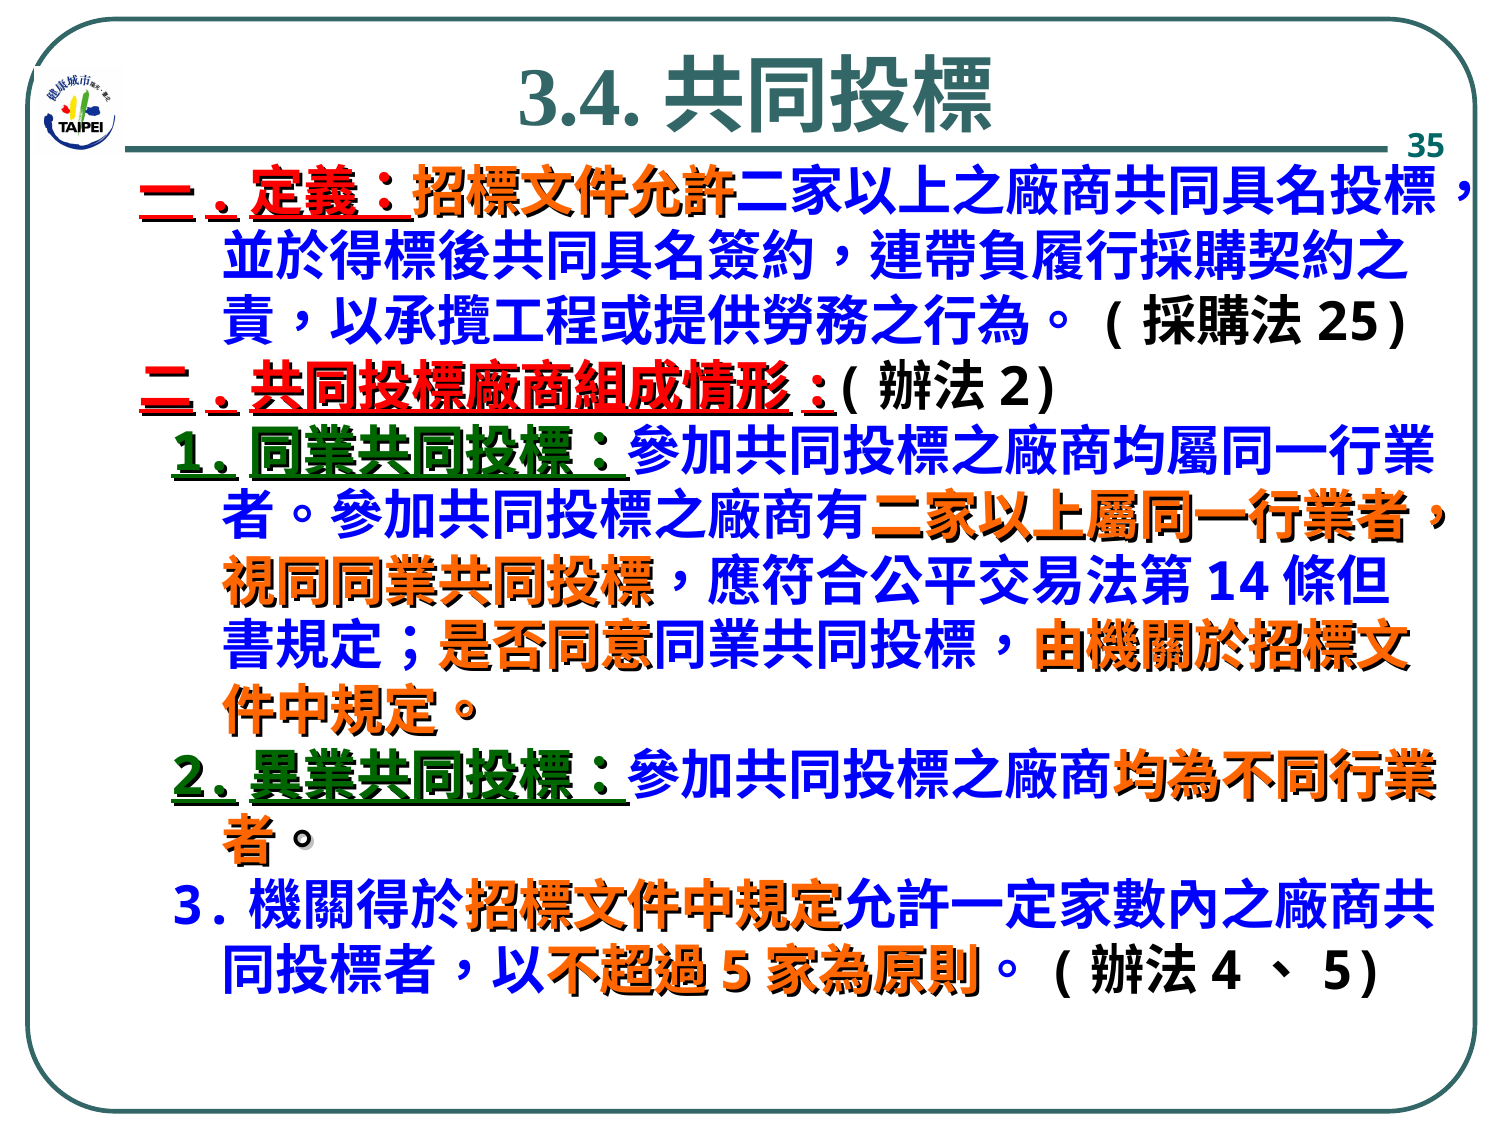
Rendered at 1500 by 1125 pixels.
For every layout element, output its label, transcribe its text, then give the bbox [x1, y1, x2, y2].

title 3.4.共同投標 [125, 31, 1388, 148]
list 一.定義：招標文件允許二家以上之廠商共同具名投標，並於得標後共同具名簽約，連帶負履行採購契約之責，以承攬工程或提供勞務之行為。(採購法25) 二.共同投標廠商組成情形:(辦法2) 1.同業共同投標：參加共同投標之廠商均屬同一行業者。參加共同投標之廠商有二家以上屬同一行業者，視同同業共同投標，應符合公平交易法第14條但書規定；是否同意同業共同投標，由機關於招標文件中規定。 2.異業共同投標：參加共同投標之廠商均為不同行業者。 3.機關得於招標文件中規定允許一定家數內之廠商共同投標者，以不超過5家為原則。(辦法4、5) [41, 148, 1459, 1090]
